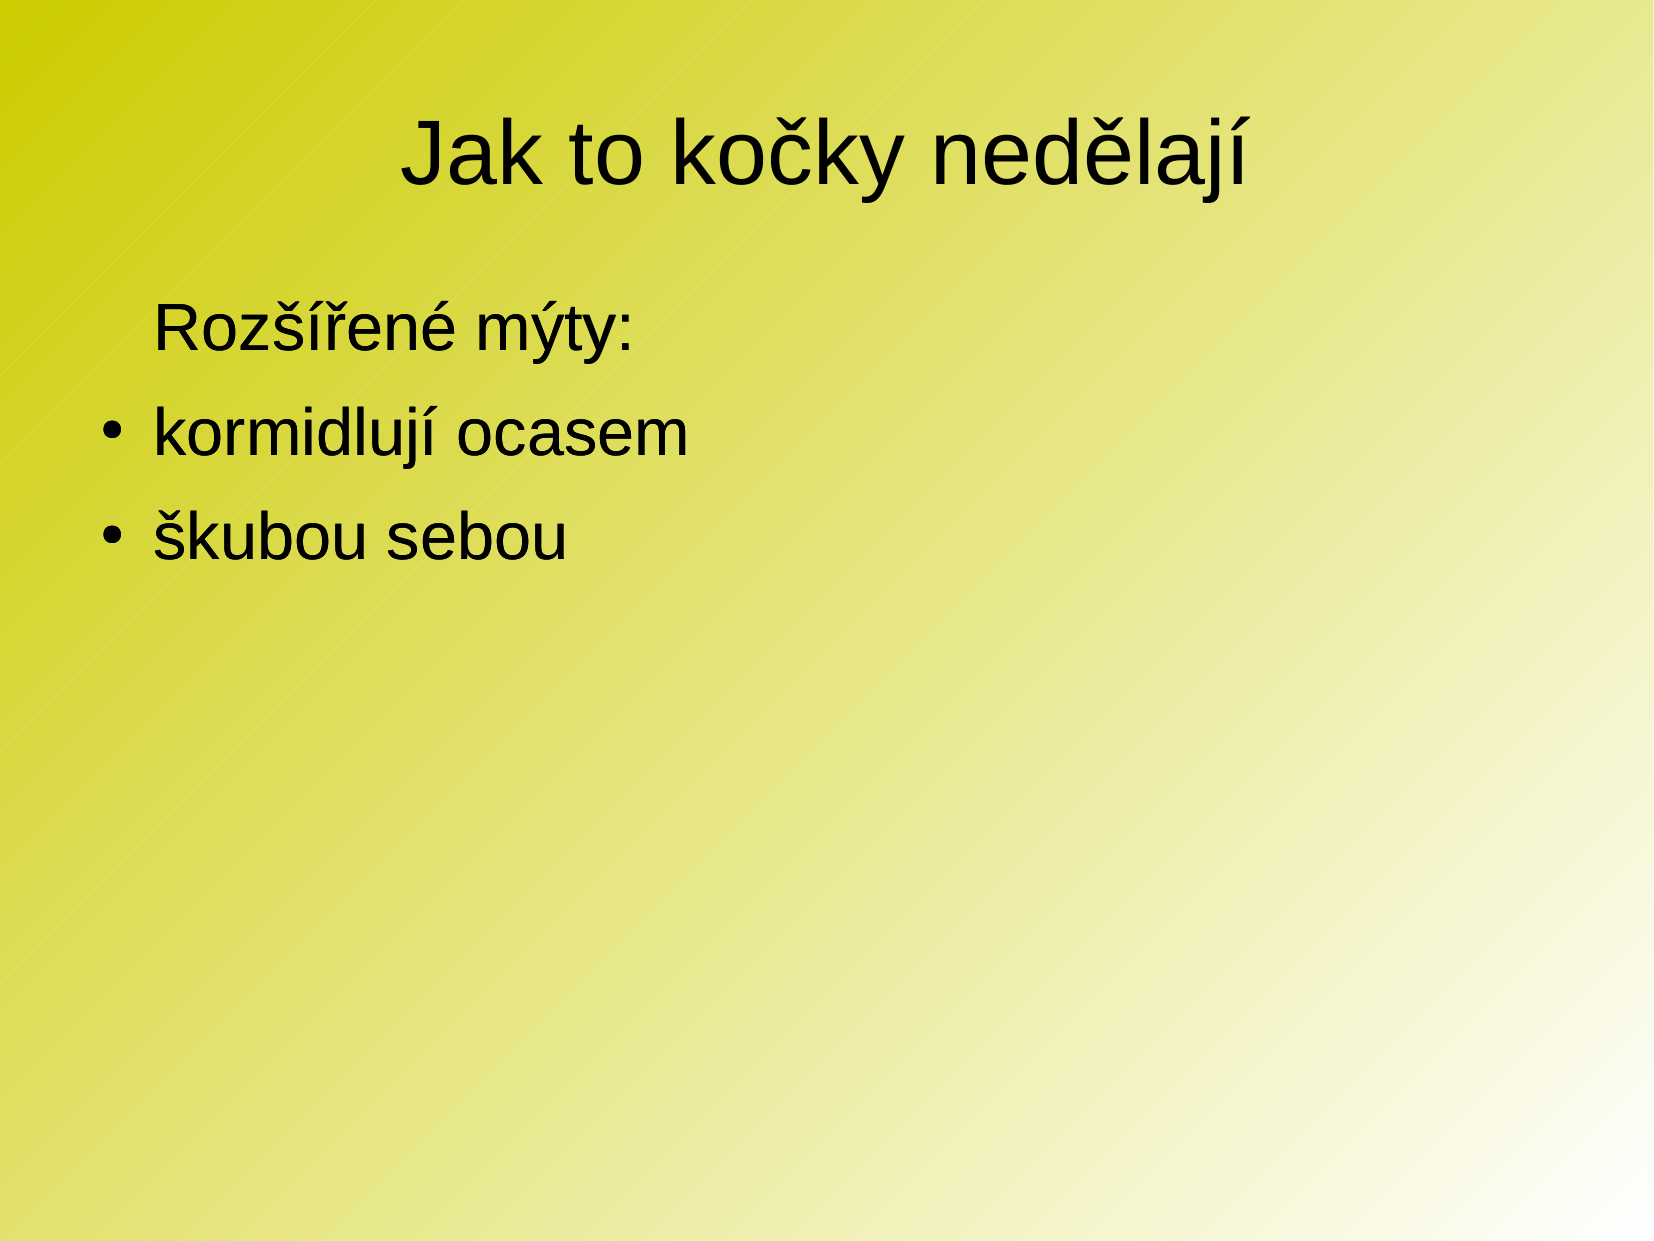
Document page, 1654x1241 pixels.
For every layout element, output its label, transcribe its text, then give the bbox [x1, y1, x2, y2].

title Jak to kočky nedělají [82, 49, 1571, 257]
list Rozšířené mýty: kormidlují ocasem škubou sebou [82, 290, 1571, 782]
